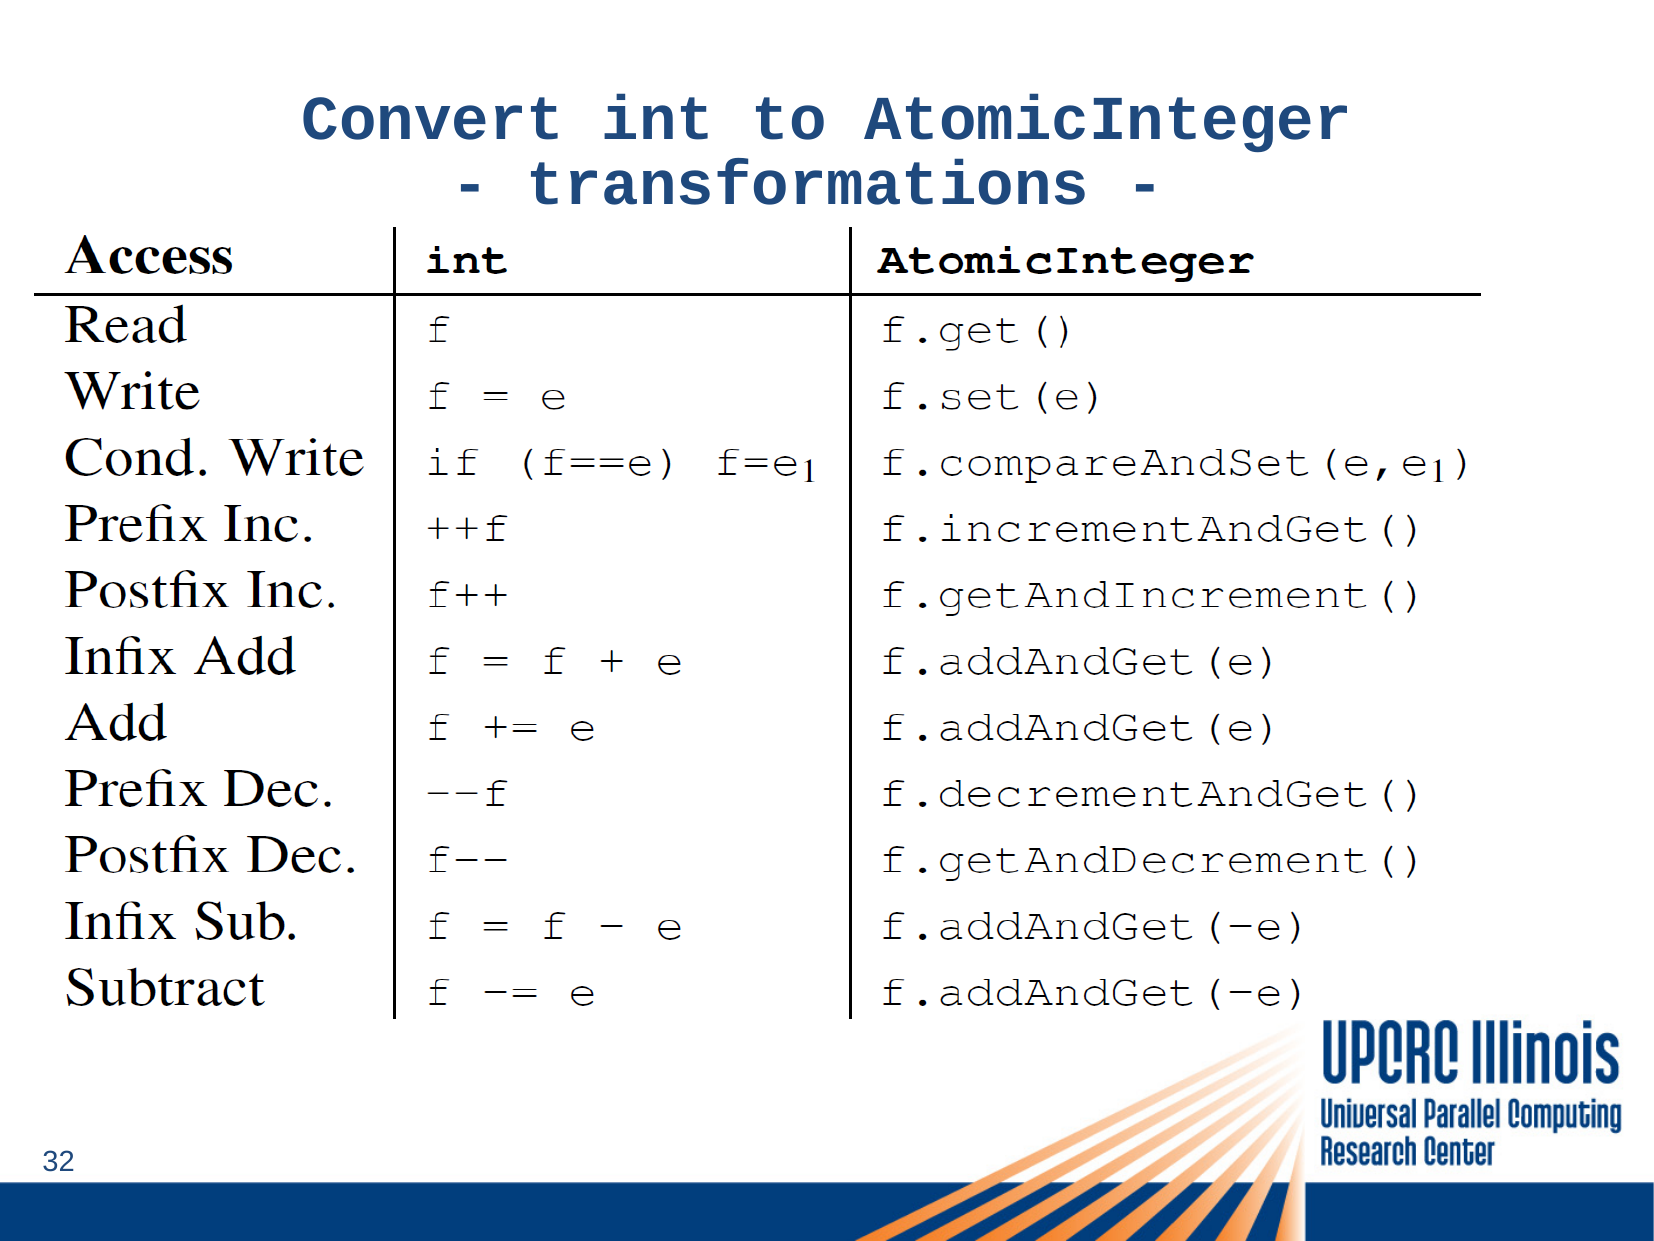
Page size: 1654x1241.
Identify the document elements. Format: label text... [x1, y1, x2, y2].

picture [0, 223, 1654, 1241]
title Convert int to AtomicInteger - transformations - [82, 41, 1571, 265]
